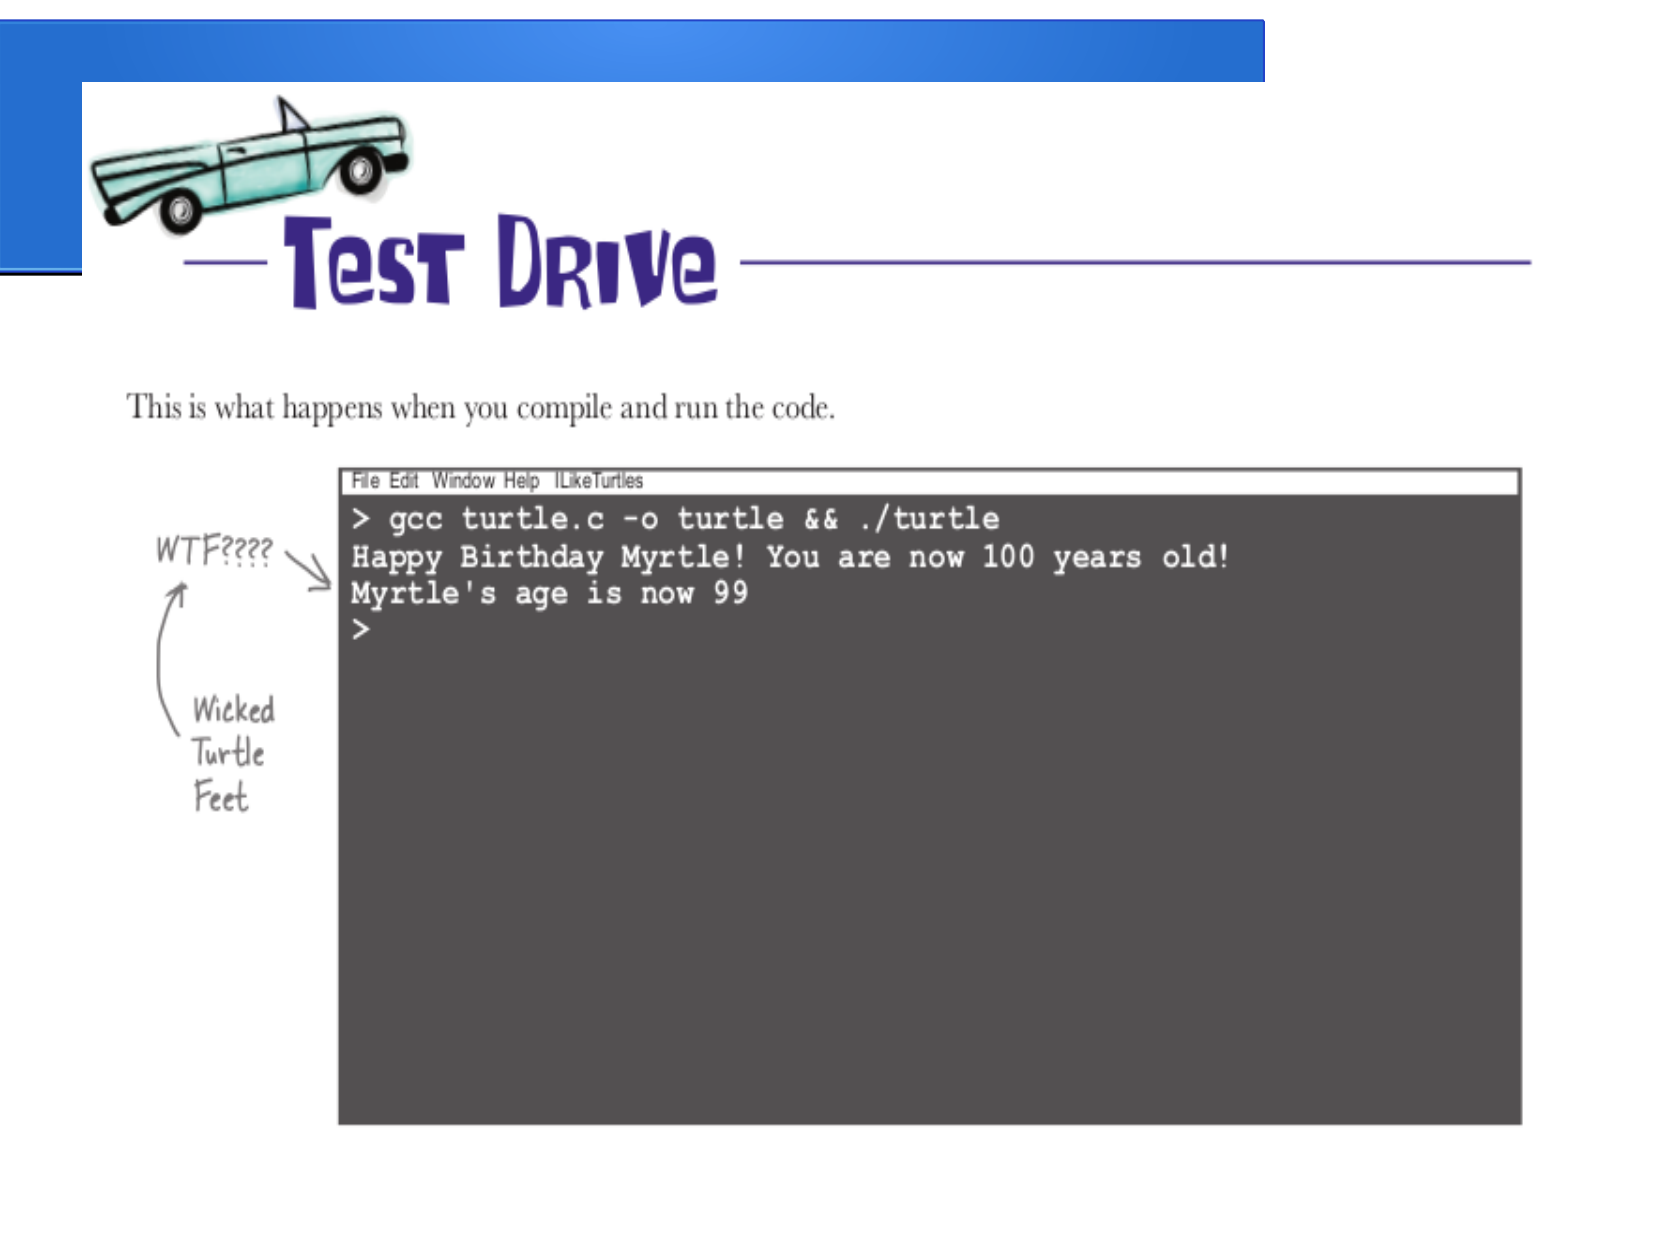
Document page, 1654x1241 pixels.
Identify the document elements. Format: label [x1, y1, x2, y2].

picture [82, 82, 1583, 1182]
